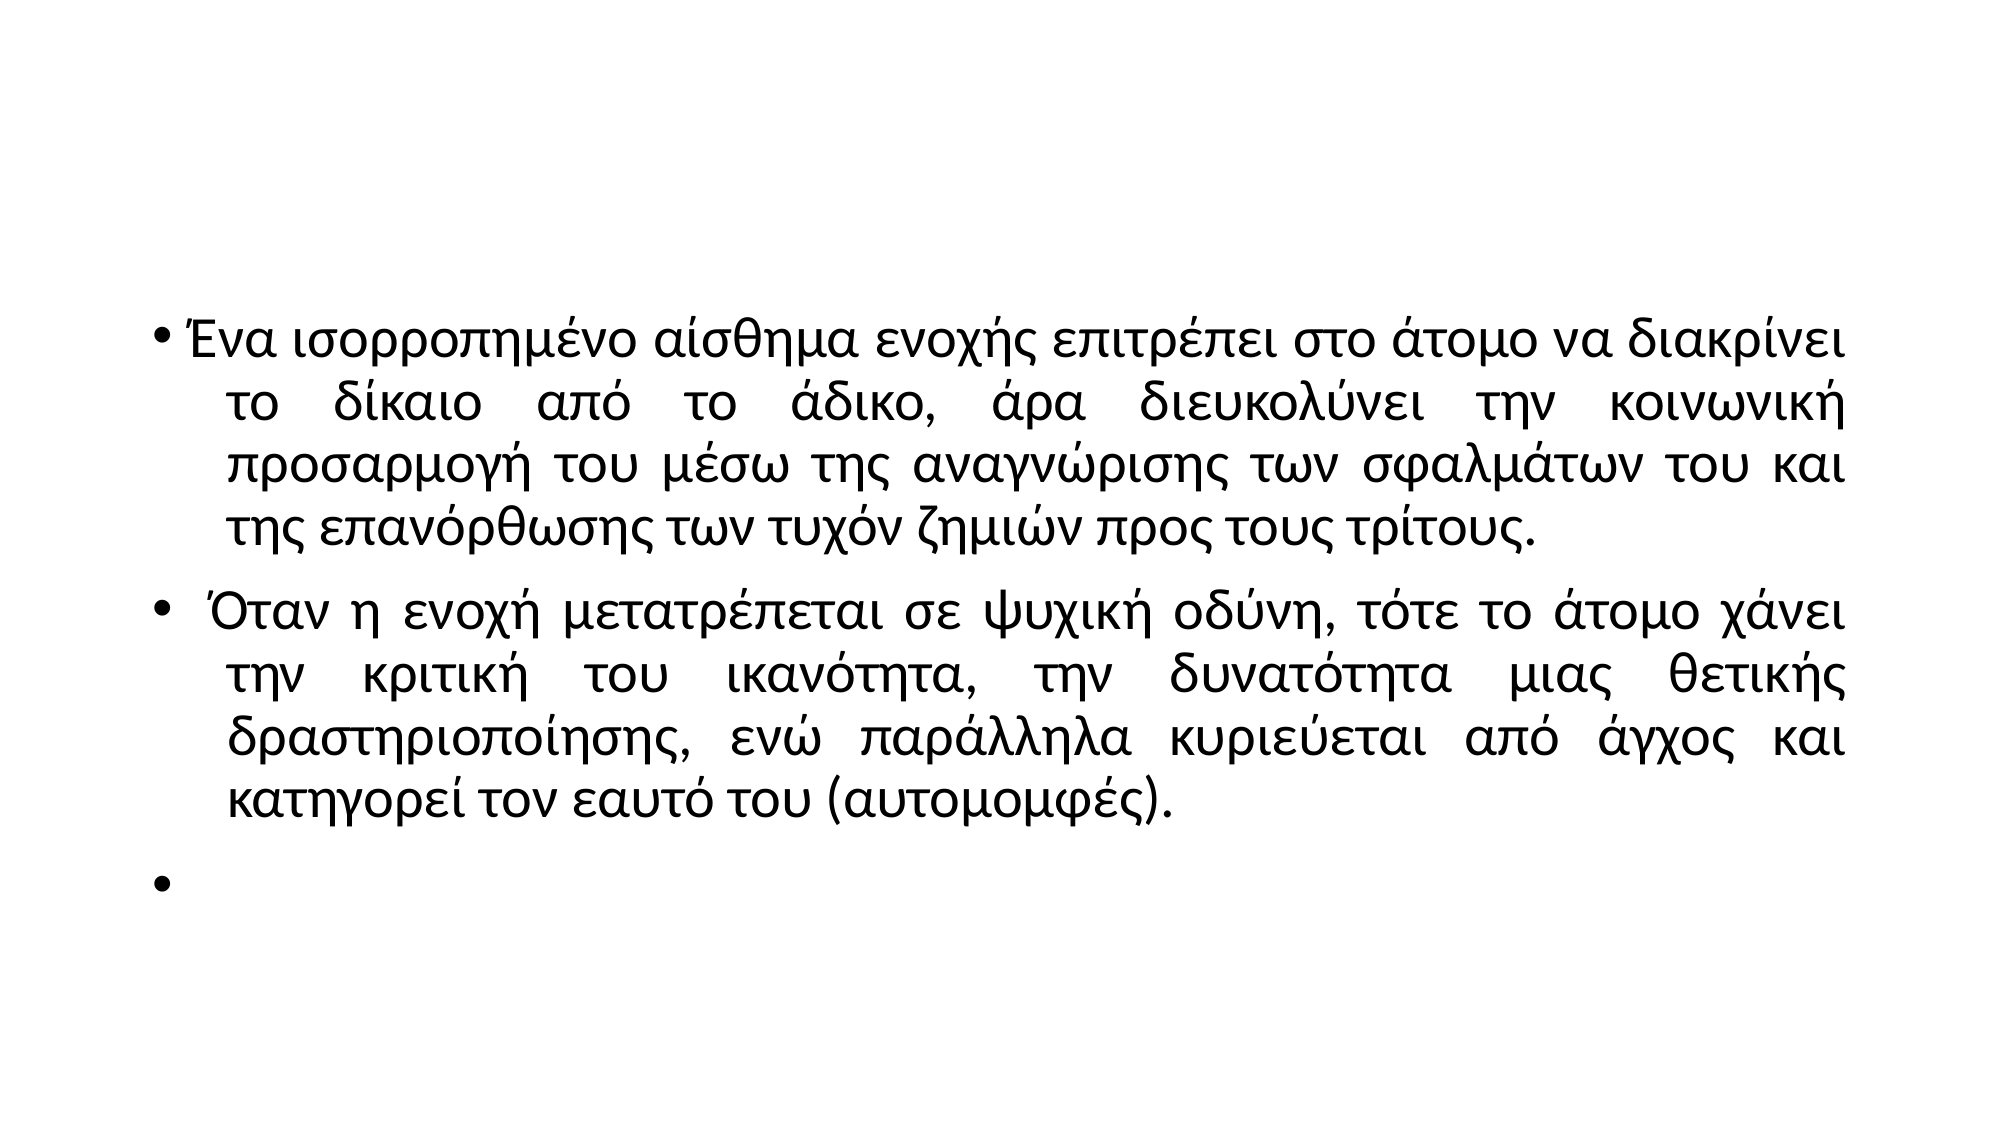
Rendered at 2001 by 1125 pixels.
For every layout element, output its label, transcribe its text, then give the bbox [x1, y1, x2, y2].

list Ένα ισορροπημένο αίσθημα ενοχής επιτρέπει στο άτομο να διακρίνει το δίκαιο από το άδικο, άρα διευκολύνει την κοινωνική προσαρμογή του μέσω της αναγνώρισης των σφαλμάτων του και της επανόρθωσης των τυχόν ζημιών προς τους τρίτους. Όταν η ενοχή μετατρέπεται σε ψυχική οδύνη, τότε το άτομο χάνει την κριτική του ικανότητα, την δυνατότητα μιας θετικής δραστηριοποίησης, ενώ παράλληλα κυριεύεται από άγχος και κατηγορεί τον εαυτό του (αυτομομφές). [137, 299, 1863, 1014]
